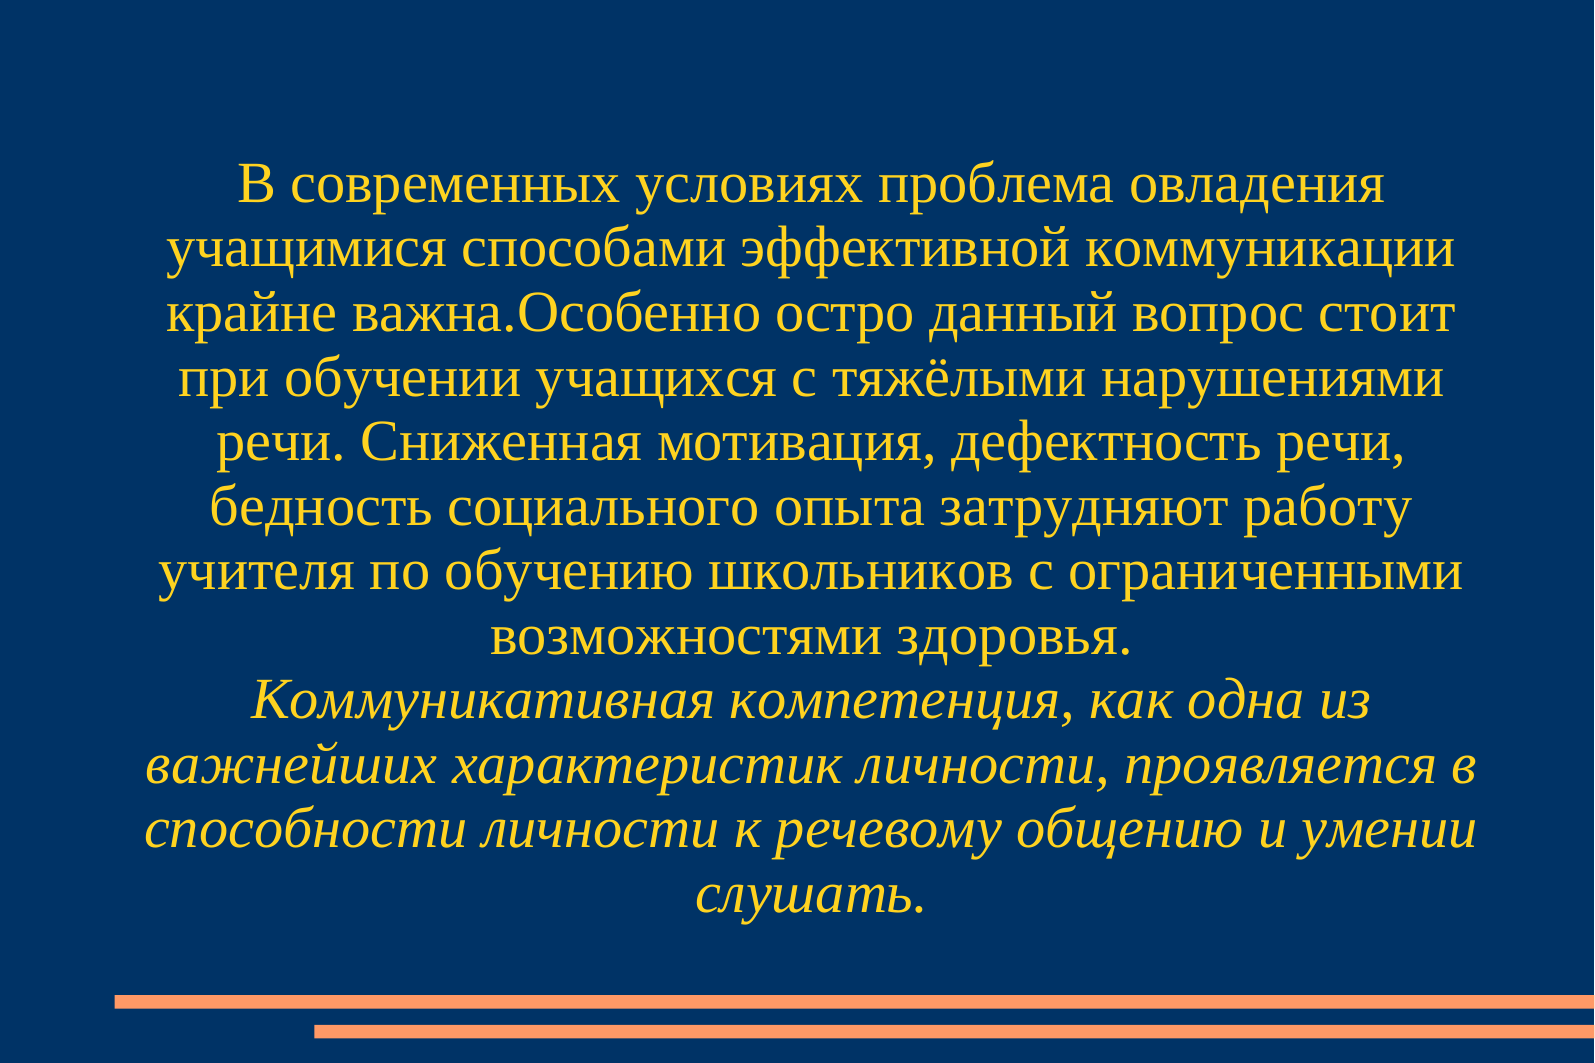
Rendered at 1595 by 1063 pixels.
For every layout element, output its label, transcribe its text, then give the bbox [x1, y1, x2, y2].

subtitle В современных условиях проблема овладения учащимися способами эффективной коммуникации крайне важна.Особенно остро данный вопрос стоит при обучении учащихся с тяжёлыми нарушениями речи. Сниженная мотивация, дефектность речи, бедность социального опыта затрудняют работу учителя по обучению школьников с ограниченными возможностями здоровья. Коммуникативная компетенция, как одна из важнейших характеристик личности, проявляется в способности личности к речевому общению и умении слушать. [118, 59, 1505, 1017]
list [59, 29, 1514, 983]
